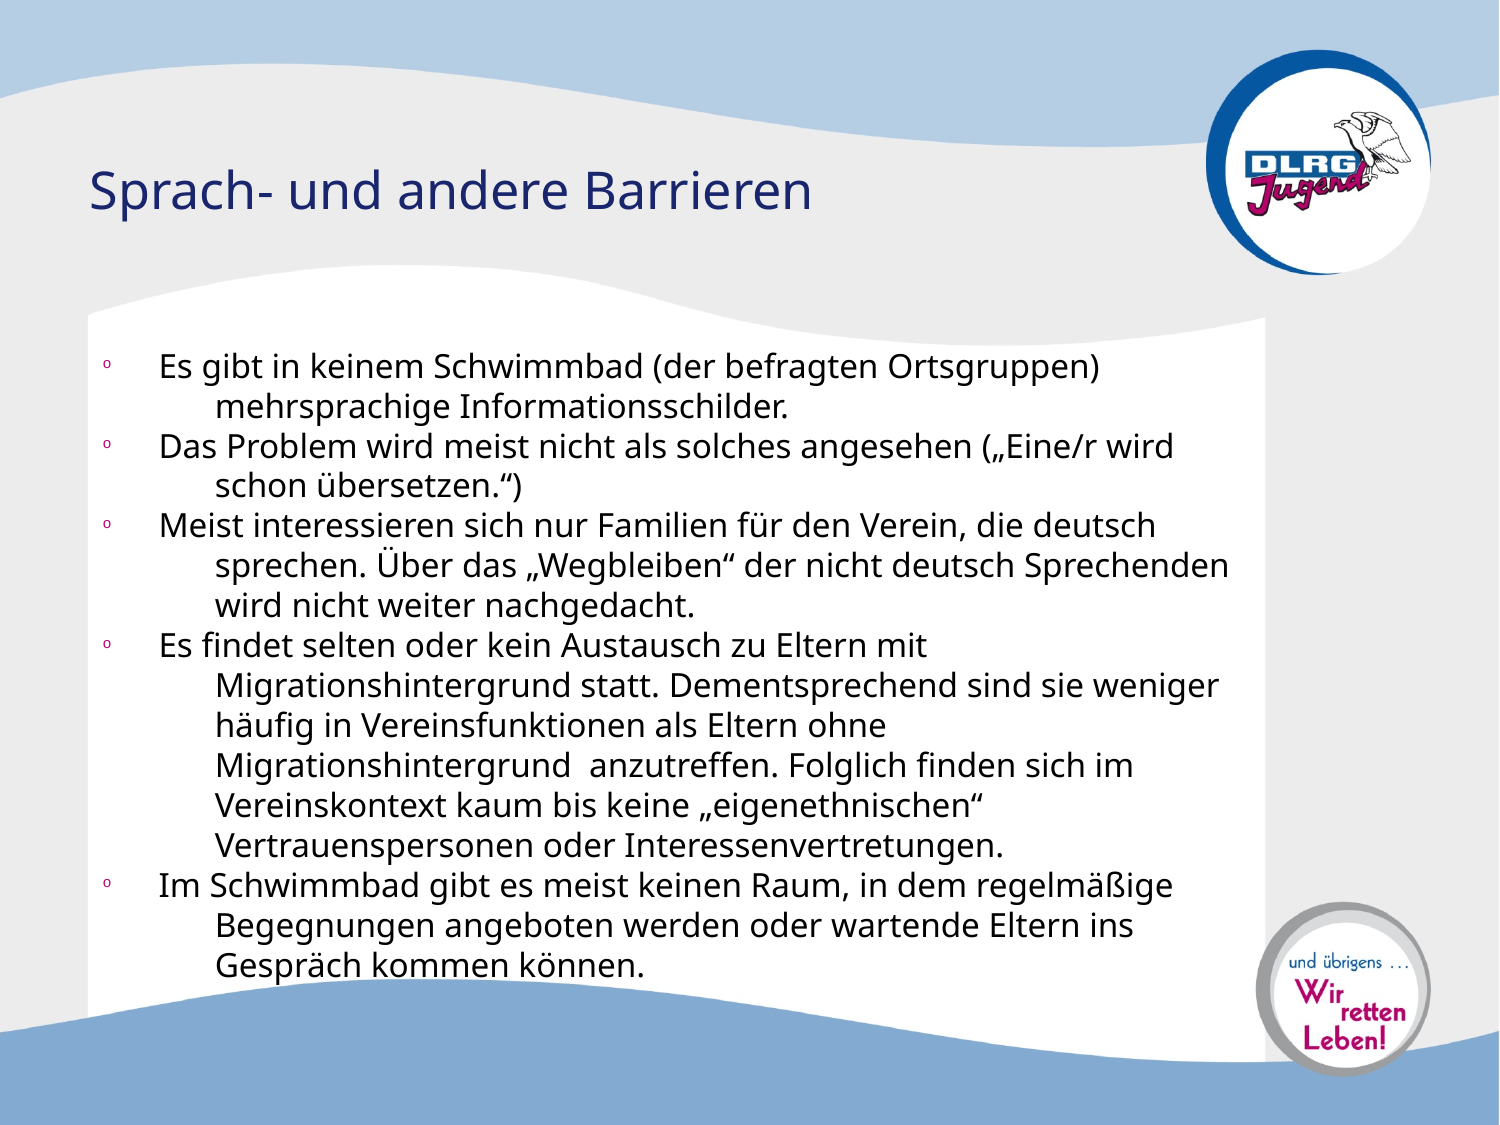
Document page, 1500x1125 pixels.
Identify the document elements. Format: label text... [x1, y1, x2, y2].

picture [0, 0, 1500, 1125]
title Sprach- und andere Barrieren [75, 149, 1138, 263]
list Es gibt in keinem Schwimmbad (der befragten Ortsgruppen) mehrsprachige Informationsschilder. Das Problem wird meist nicht als solches angesehen („Eine/r wird schon übersetzen.“) Meist interessieren sich nur Familien für den Verein, die deutsch sprechen. Über das „Wegbleiben“ der nicht deutsch Sprechenden wird nicht weiter nachgedacht. Es findet selten oder kein Austausch zu Eltern mit Migrationshintergrund statt. Dementsprechend sind sie weniger häufig in Vereinsfunktionen als Eltern ohne Migrationshintergrund anzutreffen. Folglich finden sich im Vereinskontext kaum bis keine „eigenethnischen“ Vertrauenspersonen oder Interessenvertretungen. Im Schwimmbad gibt es meist keinen Raum, in dem regelmäßige Begegnungen angeboten werden oder wartende Eltern ins Gespräch kommen können. [87, 337, 1263, 975]
